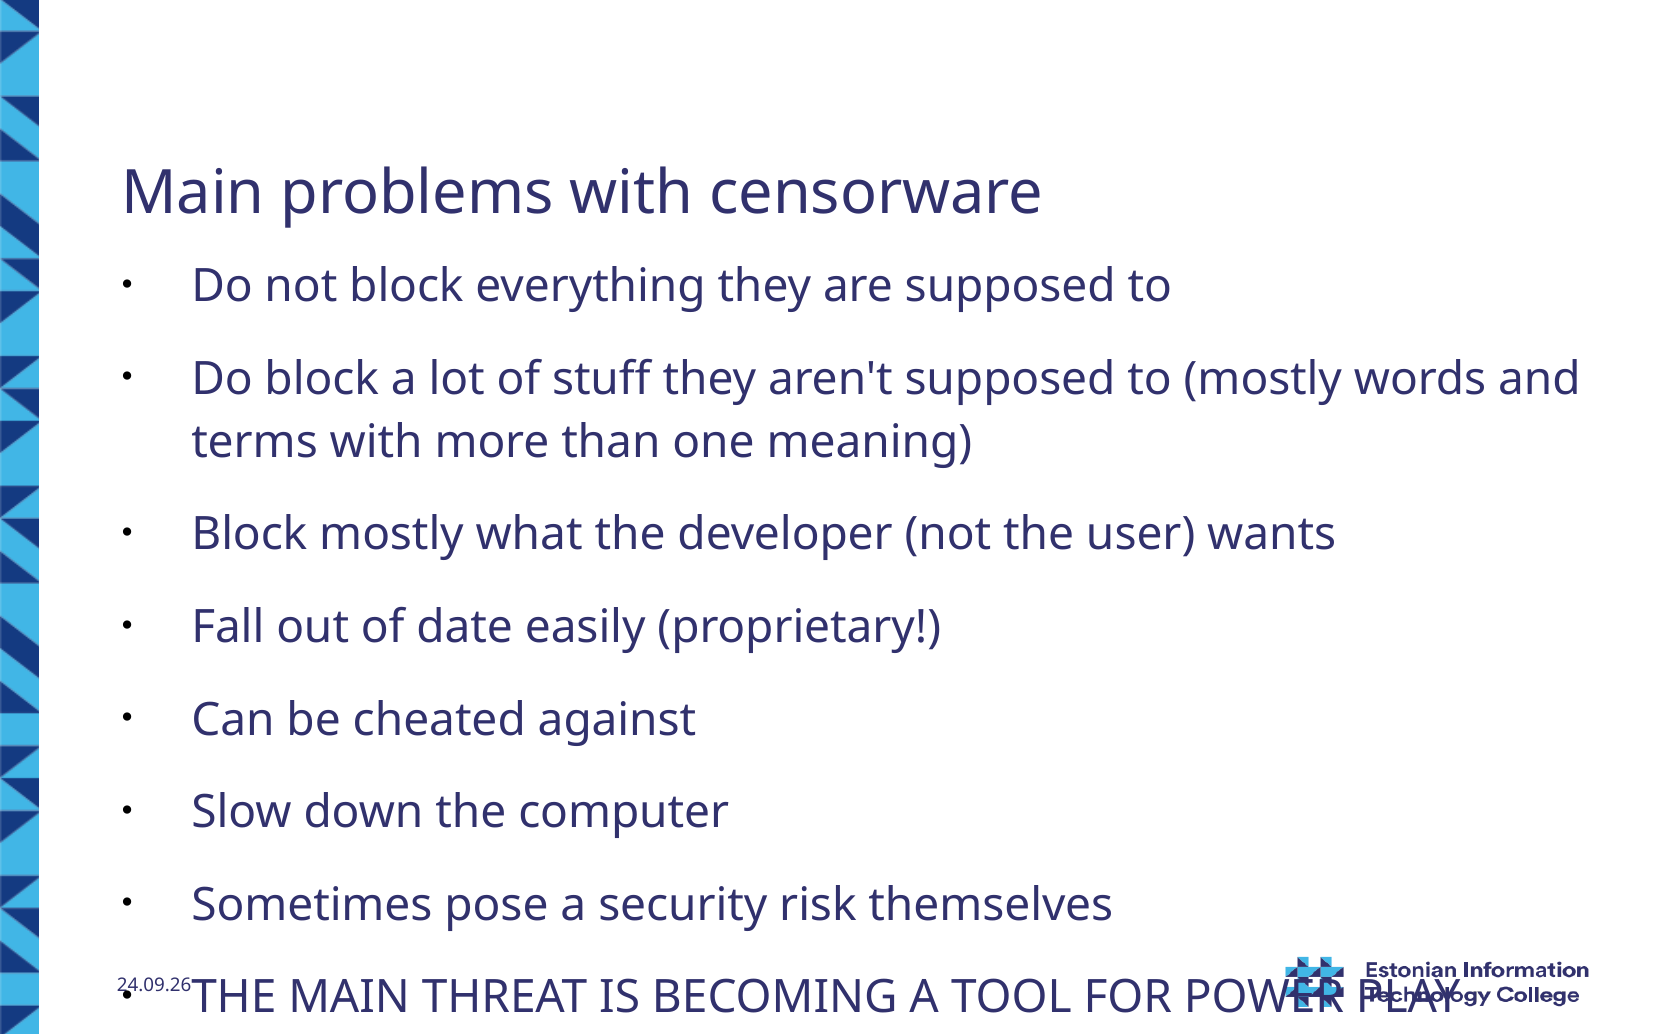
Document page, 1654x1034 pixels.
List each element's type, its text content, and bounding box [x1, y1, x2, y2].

list Do not block everything they are supposed to Do block a lot of stuff they aren't supposed to (mostly words and terms with more than one meaning) Block mostly what the developer (not the user) wants Fall out of date easily (proprietary!) Can be cheated against Slow down the computer Sometimes pose a security risk themselves THE MAIN THREAT IS BECOMING A TOOL FOR POWER PLAY [109, 251, 1595, 1001]
title Main problems with censorware [121, 86, 1534, 251]
